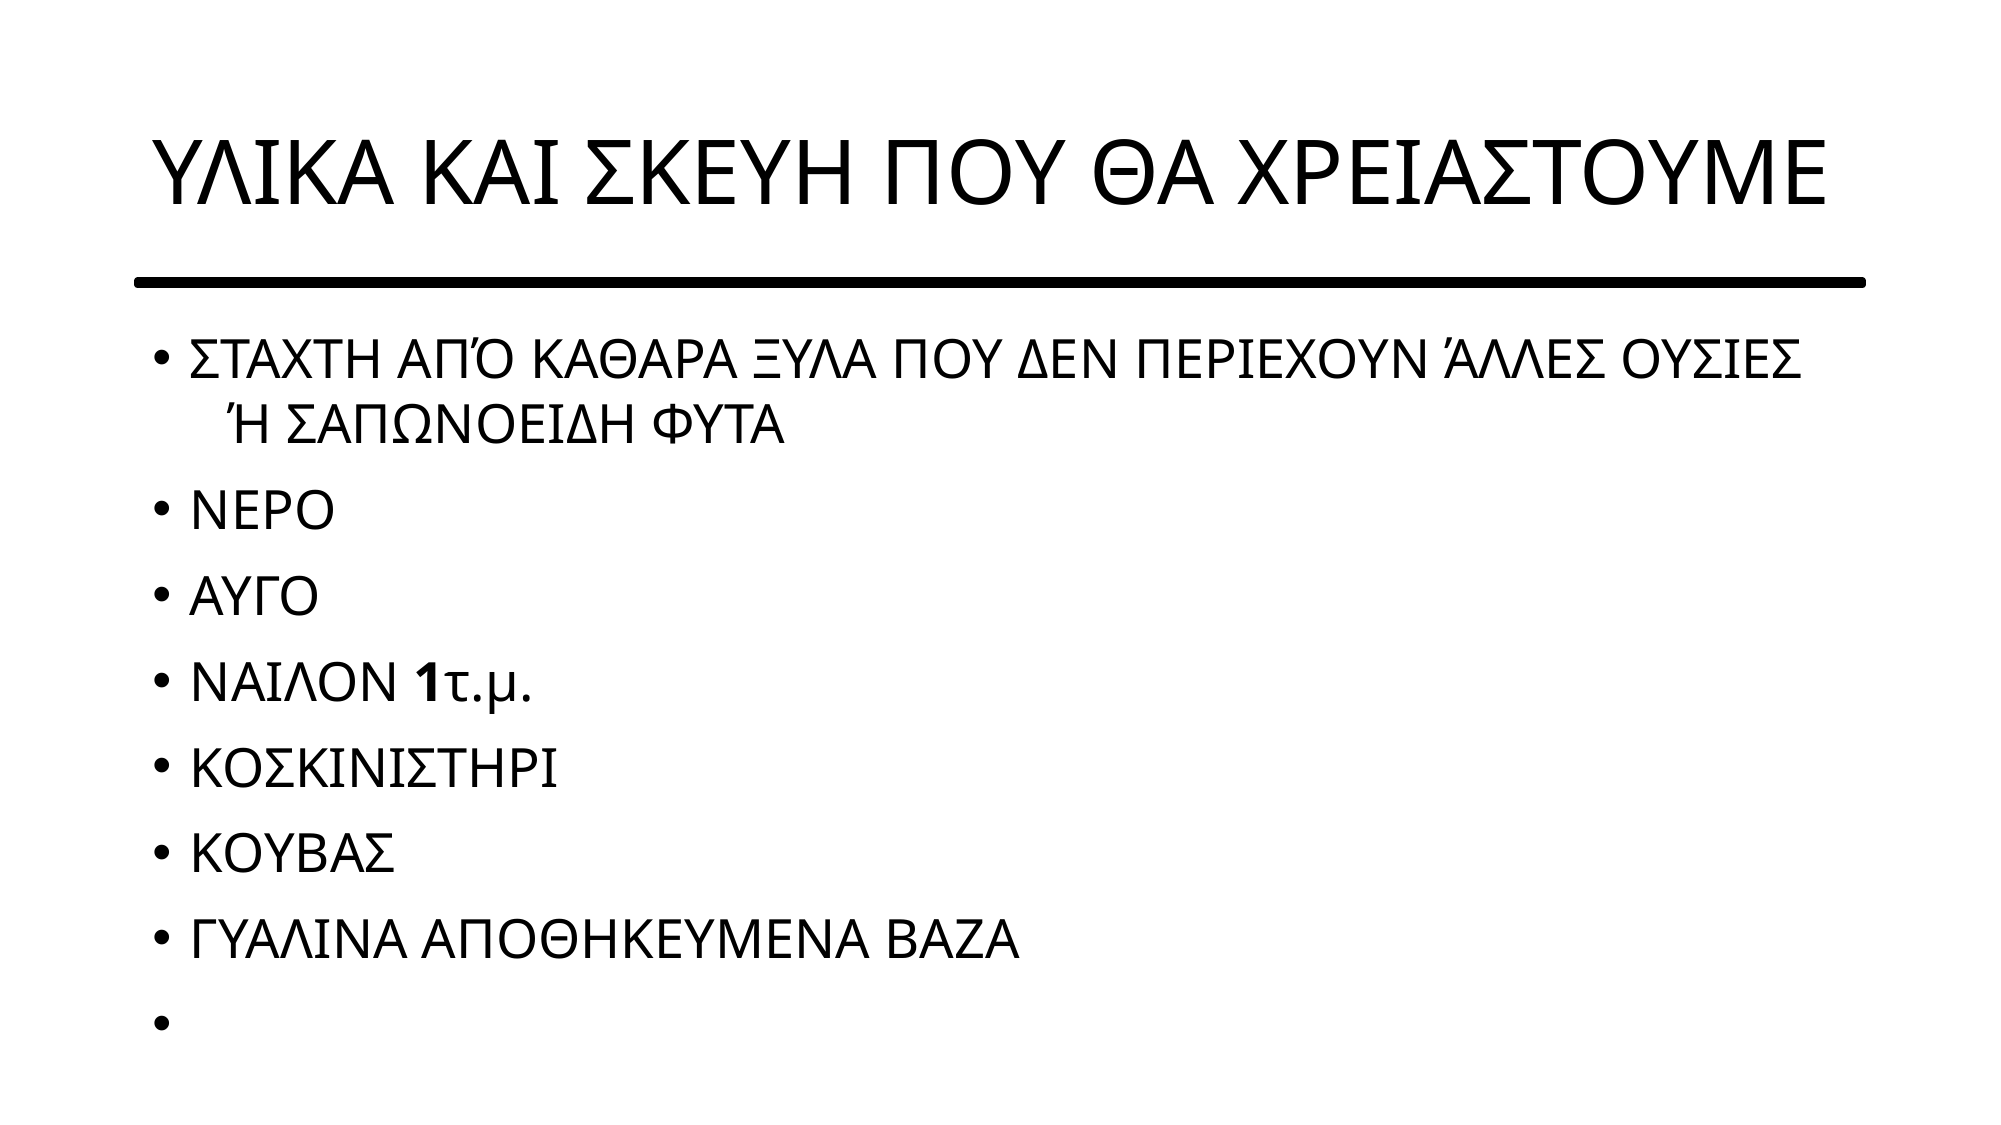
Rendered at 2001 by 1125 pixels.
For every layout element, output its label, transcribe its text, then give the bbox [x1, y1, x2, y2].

title ΥΛΙΚΑ ΚΑΙ ΣΚΕΥΗ ΠΟΥ ΘΑ ΧΡΕΙΑΣΤΟΥΜΕ [137, 59, 1863, 278]
list ΣΤΑΧΤΗ ΑΠΌ ΚΑΘΑΡΑ ΞΥΛΑ ΠΟΥ ΔΕΝ ΠΕΡΙΕΧΟΥΝ ΆΛΛΕΣ ΟΥΣΙΕΣ Ή ΣΑΠΩΝΟΕΙΔΗ ΦΥΤΑ ΝΕΡΟ ΑΥΓΟ ΝΑΙΛΟΝ 1τ.μ. ΚΟΣΚΙΝΙΣΤΗΡΙ ΚΟΥΒΑΣ ΓΥΑΛΙΝΑ ΑΠΟΘΗΚΕΥΜΕΝΑ ΒΑΖΑ [137, 316, 1863, 1014]
